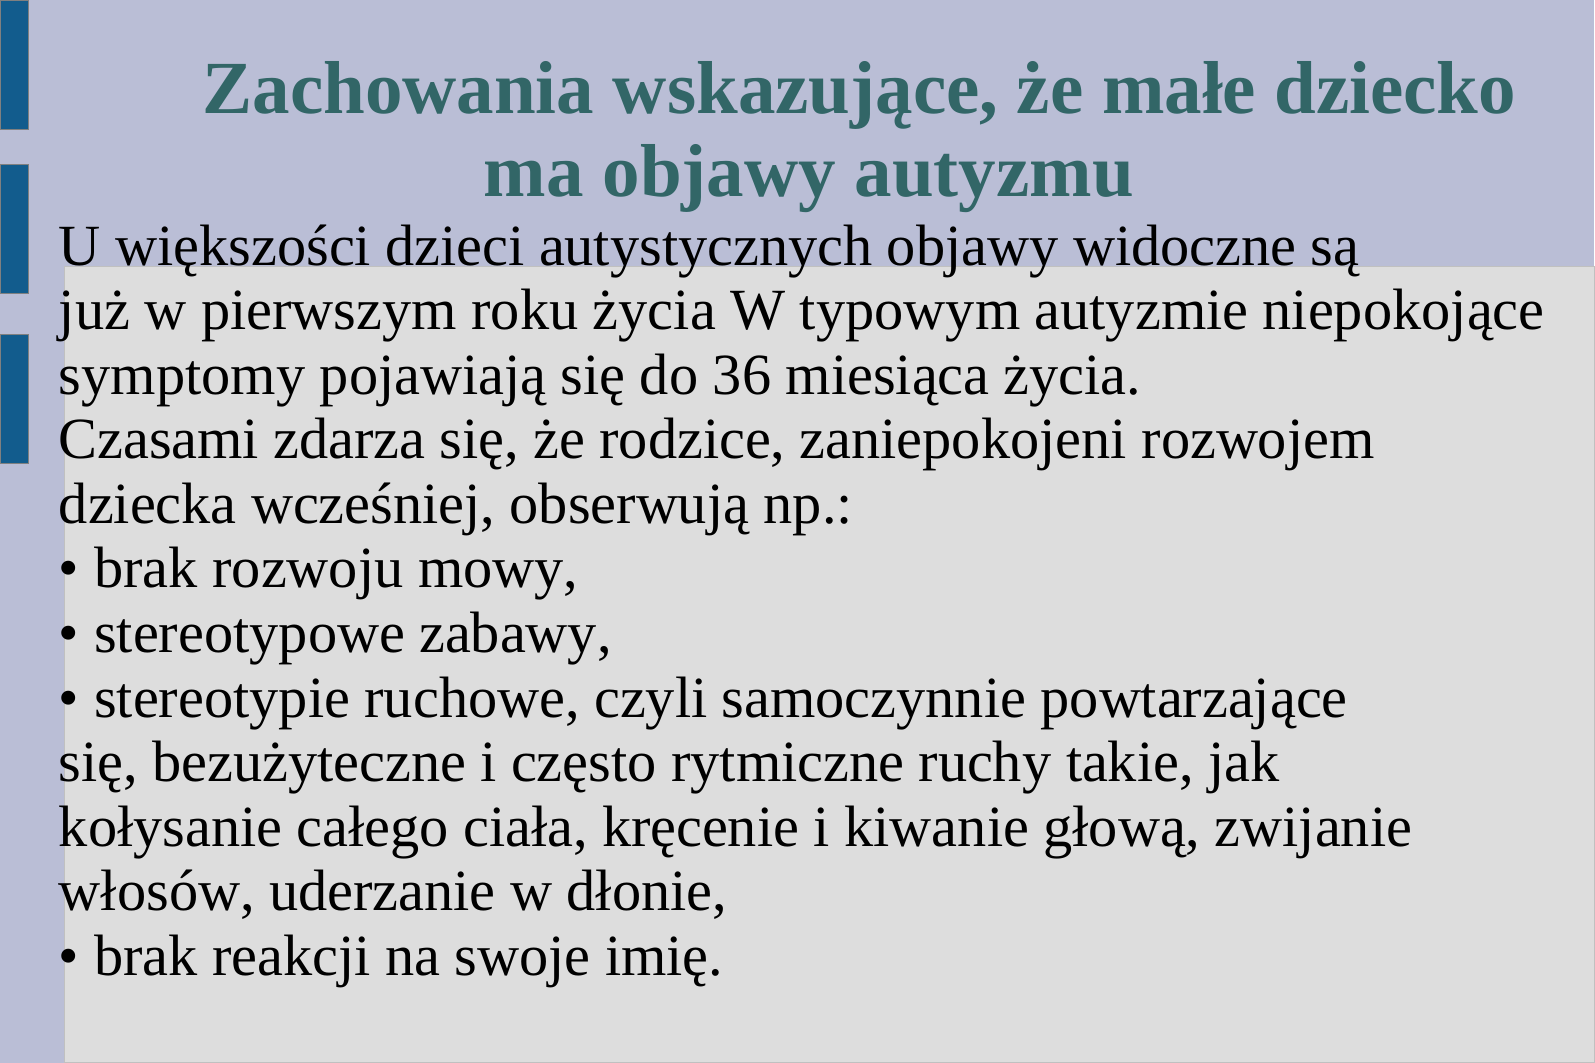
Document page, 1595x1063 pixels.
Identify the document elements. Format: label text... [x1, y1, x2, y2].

list Zachowania wskazujące, że małe dziecko ma objawy autyzmu U większości dzieci autystycznych objawy widoczne są już w pierwszym roku życia W typowym autyzmie niepokojące symptomy pojawiają się do 36 miesiąca życia. Czasami zdarza się, że rodzice, zaniepokojeni rozwojem dziecka wcześniej, obserwują np.: • brak rozwoju mowy, • stereotypowe zabawy, • stereotypie ruchowe, czyli samoczynnie powtarzające się, bezużyteczne i często rytmiczne ruchy takie, jak kołysanie całego ciała, kręcenie i kiwanie głową, zwijanie włosów, uderzanie w dłonie, • brak reakcji na swoje imię. [59, 47, 1560, 1004]
